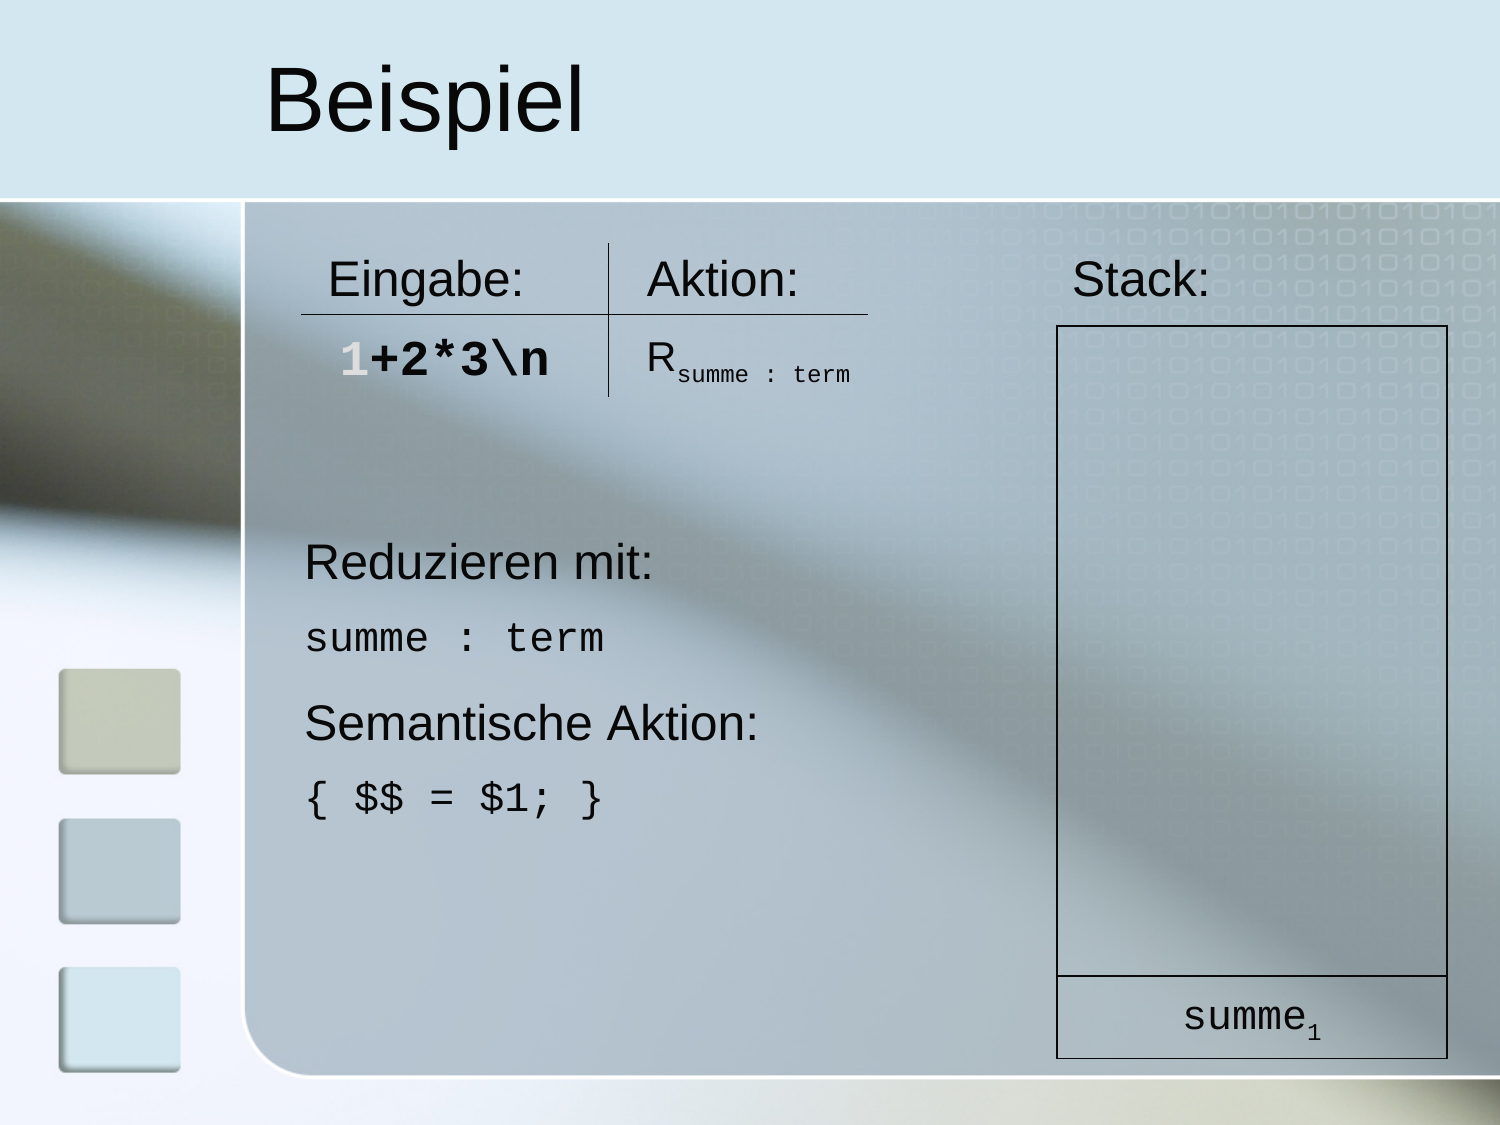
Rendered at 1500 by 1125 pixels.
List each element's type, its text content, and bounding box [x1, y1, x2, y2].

picture [0, 0, 1500, 1125]
text_box 1+2*3\n [324, 326, 585, 399]
text_box Stack: [1057, 243, 1459, 315]
text_box Aktion: [632, 243, 822, 314]
text_box Reduzieren mit: summe : term Semantische Aktion: { $$ = $1; } [289, 527, 1022, 832]
text_box Eingabe: [312, 243, 550, 314]
text_box summe1 [1056, 987, 1447, 1056]
title Beispiel [249, 12, 1461, 188]
text_box Rsumme : term [631, 326, 904, 398]
